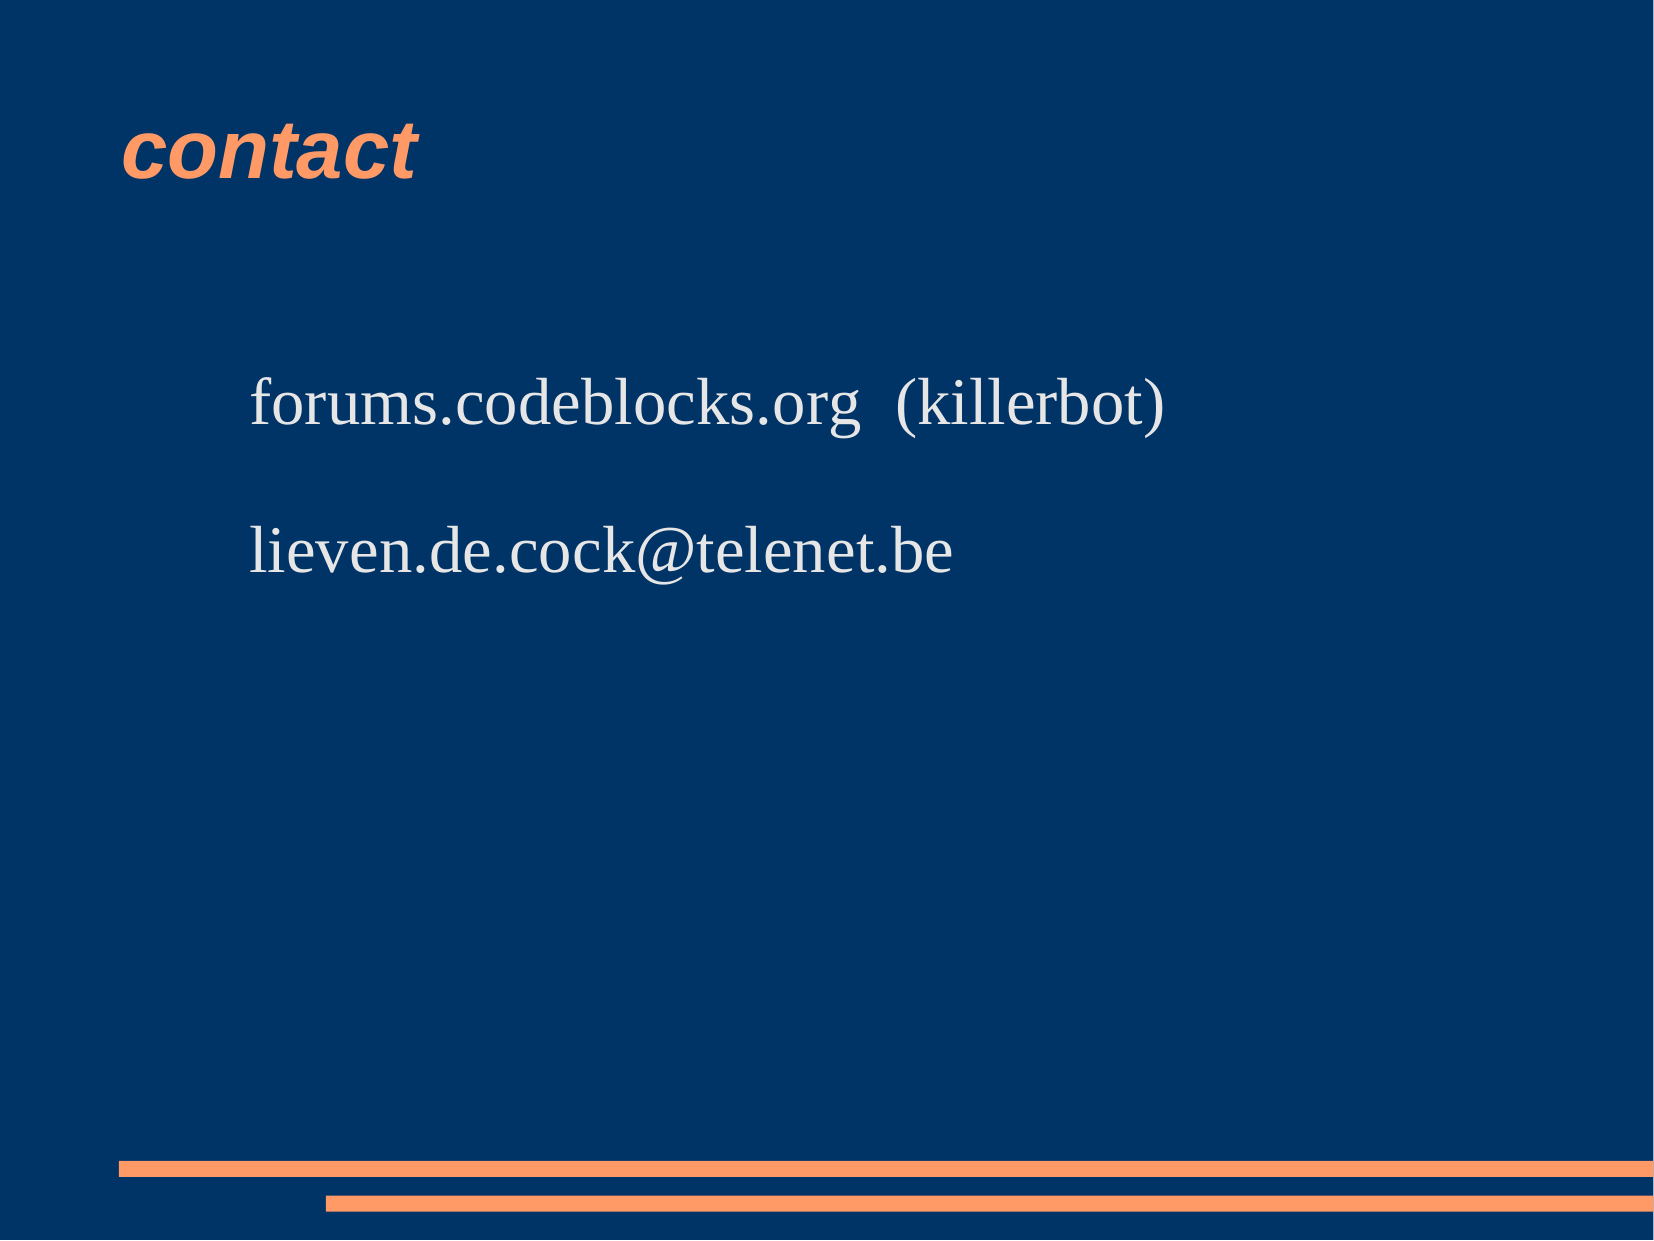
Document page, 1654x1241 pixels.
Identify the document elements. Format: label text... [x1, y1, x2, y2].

list forums.codeblocks.org (killerbot) lieven.de.cock@telenet.be [178, 364, 1570, 1147]
title contact [121, 46, 1534, 254]
